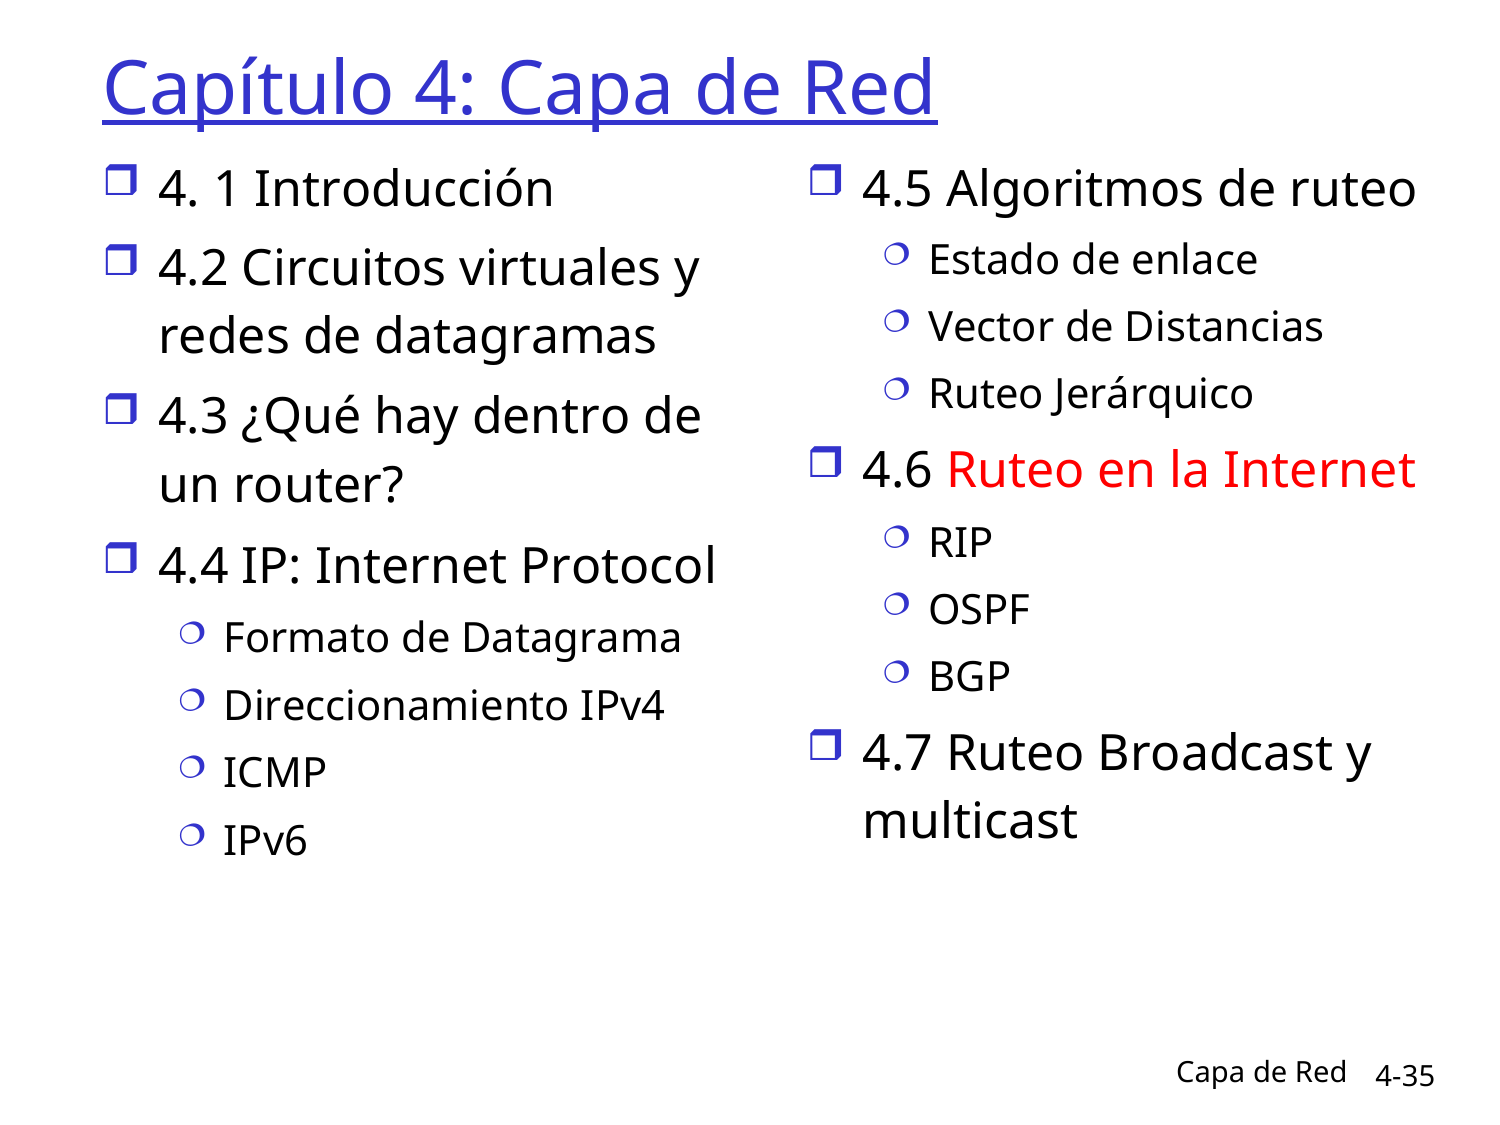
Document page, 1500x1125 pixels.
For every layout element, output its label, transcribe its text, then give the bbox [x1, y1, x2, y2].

list 4.5 Algoritmos de ruteo Estado de enlace Vector de Distancias Ruteo Jerárquico 4.6 Ruteo en la Internet RIP OSPF BGP 4.7 Ruteo Broadcast y multicast [792, 149, 1464, 1066]
list 4. 1 Introducción 4.2 Circuitos virtuales y redes de datagramas 4.3 ¿Qué hay dentro de un router? 4.4 IP: Internet Protocol Formato de Datagrama Direccionamiento IPv4 ICMP IPv6 [87, 149, 759, 1066]
title Capítulo 4: Capa de Red [87, 15, 1363, 158]
